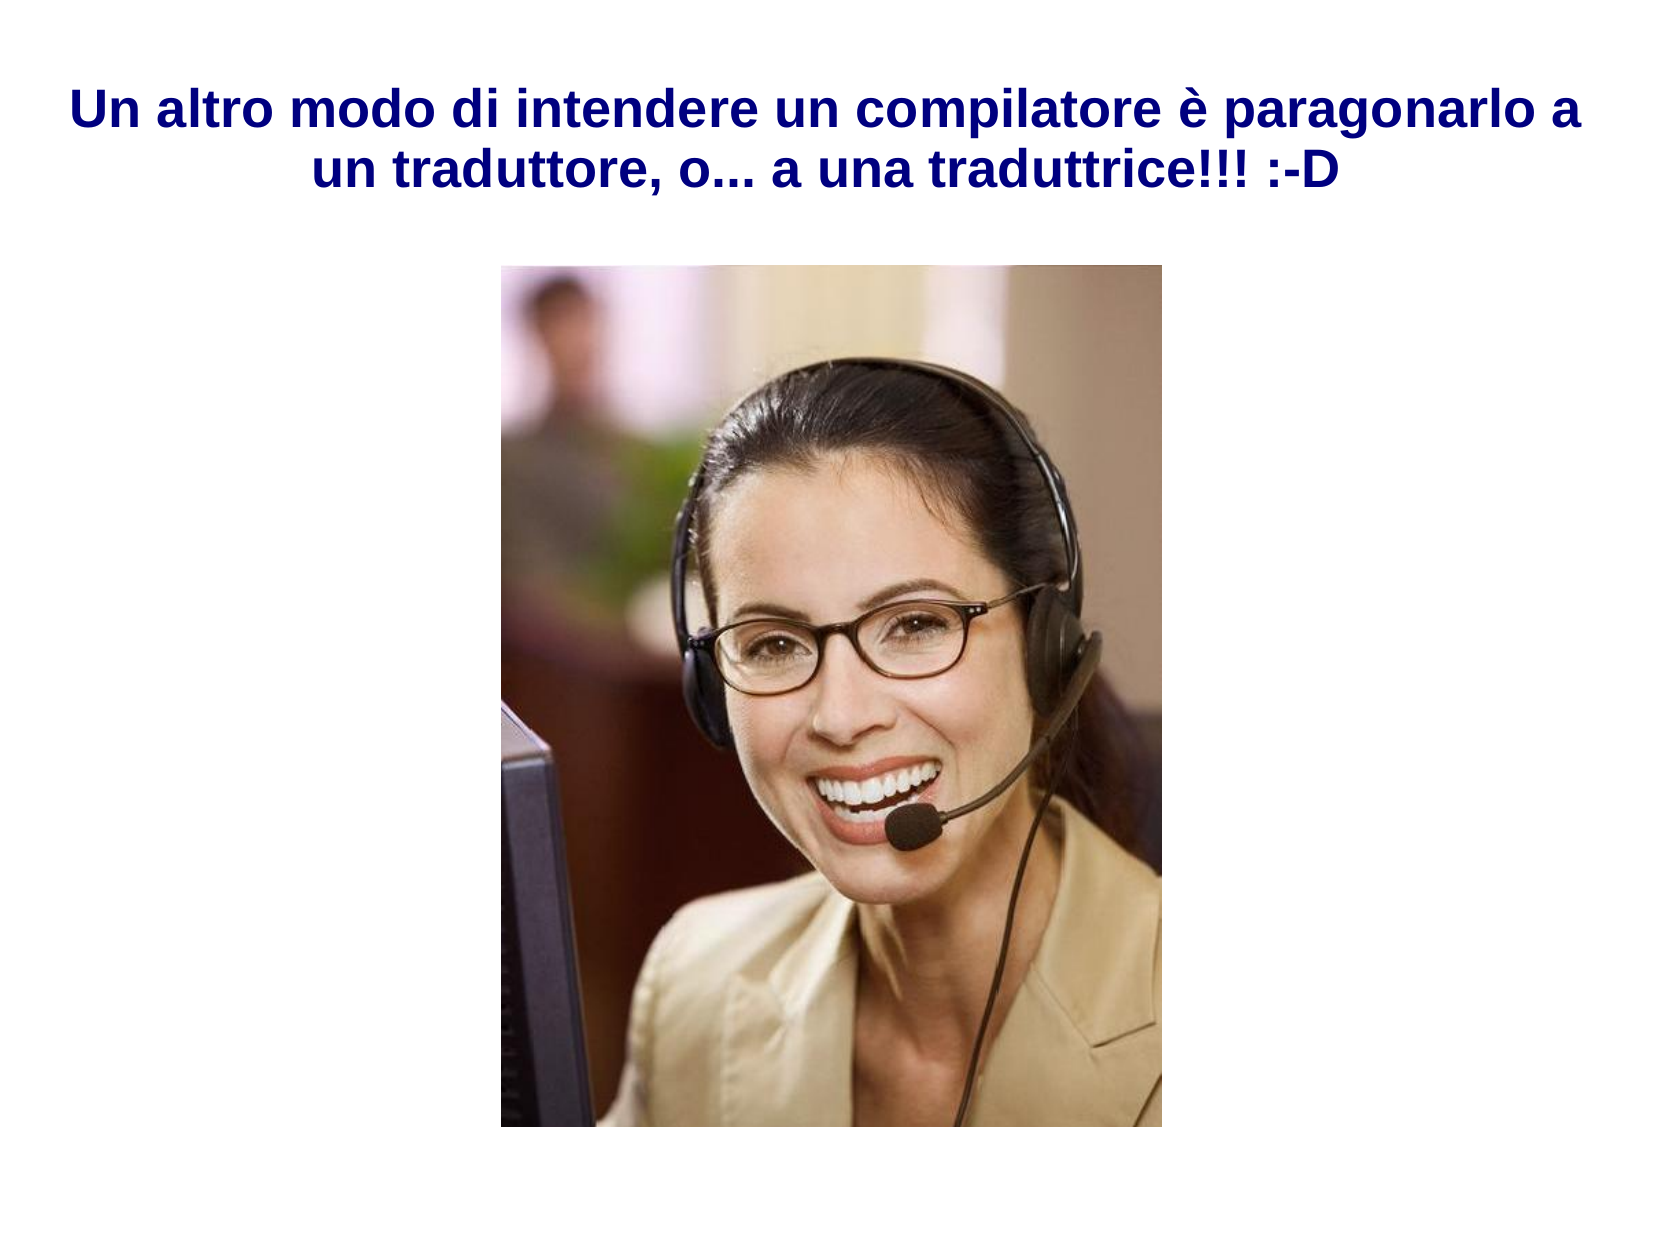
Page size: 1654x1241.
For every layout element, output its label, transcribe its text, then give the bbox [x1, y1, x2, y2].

picture [501, 265, 1162, 1127]
text_box Un altro modo di intendere un compilatore è paragonarlo a un traduttore, o... a una traduttrice!!! :-D [29, 70, 1625, 207]
